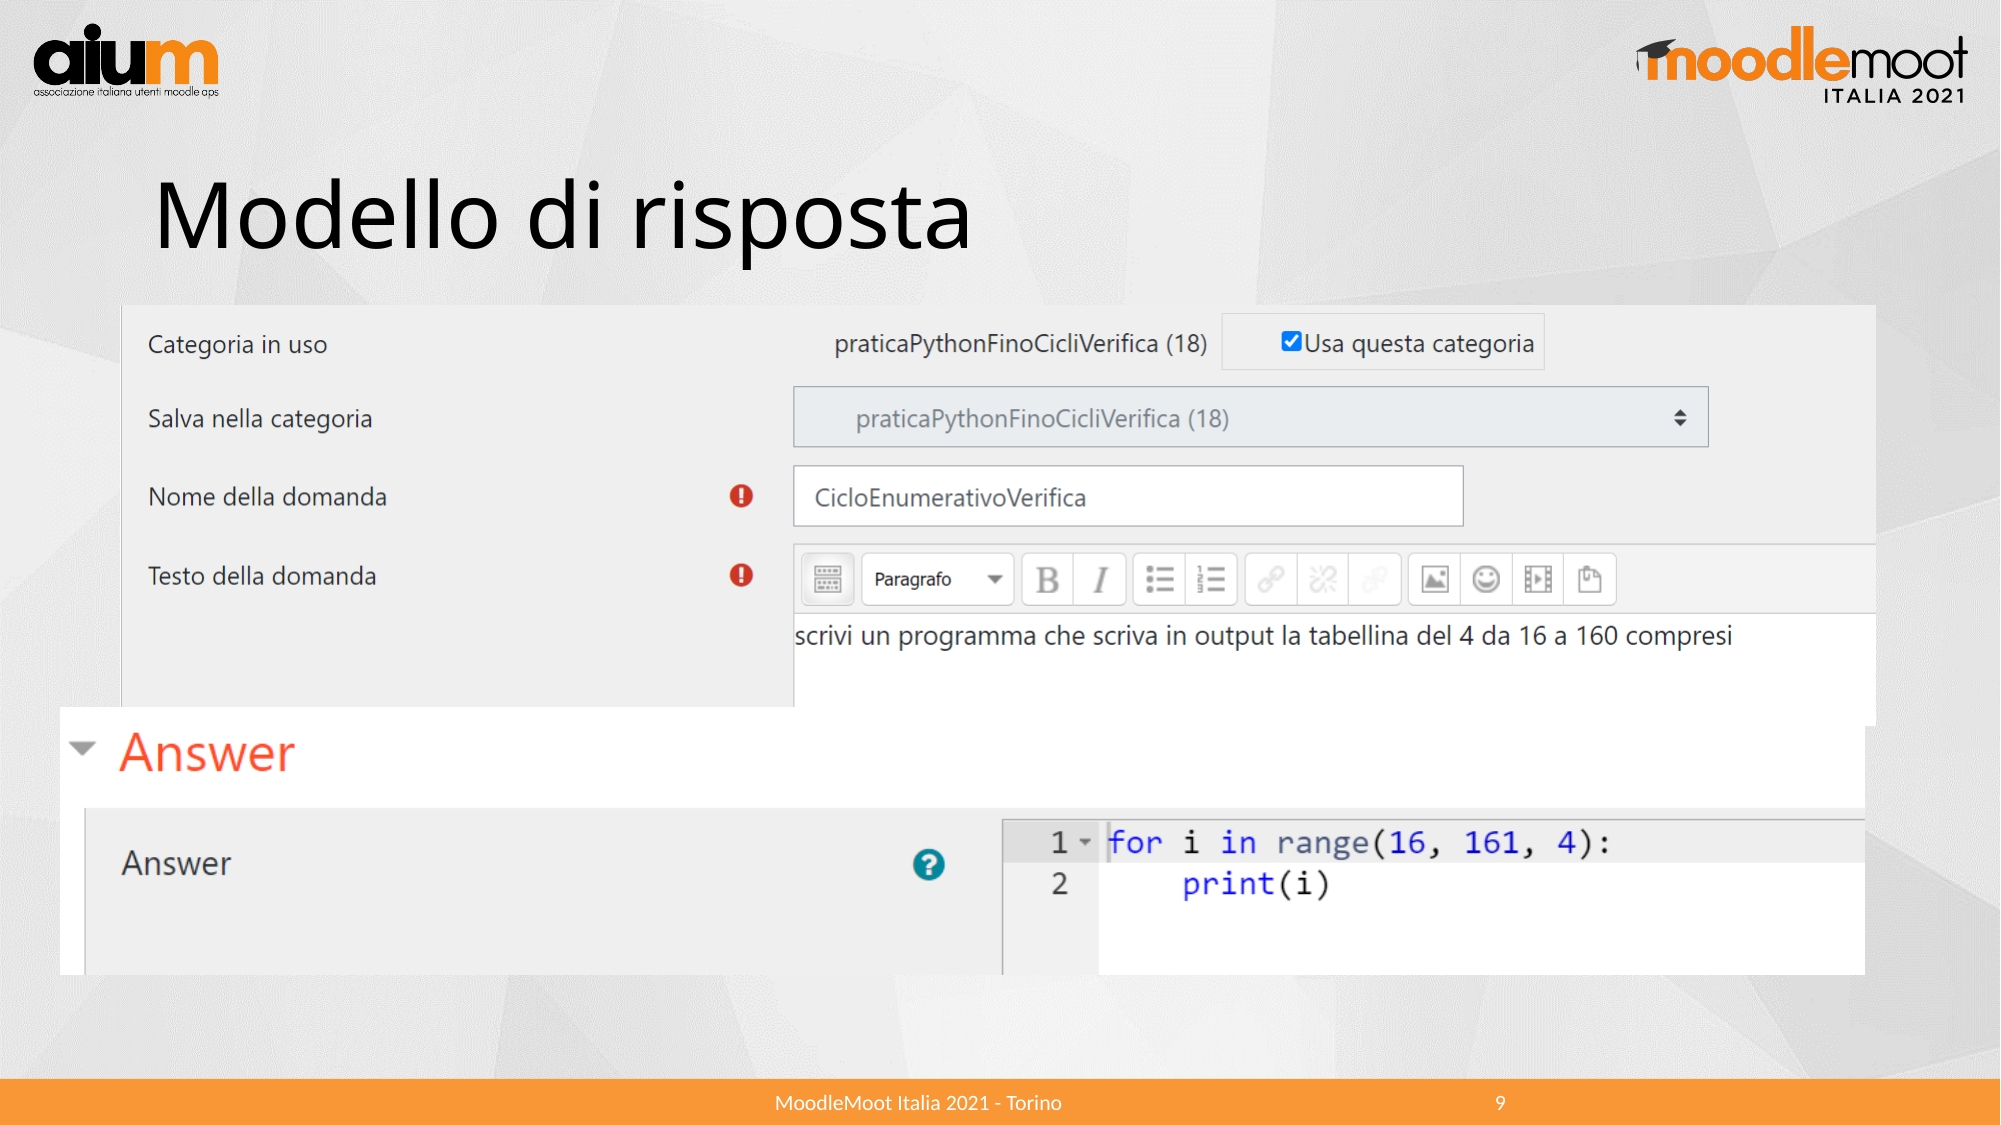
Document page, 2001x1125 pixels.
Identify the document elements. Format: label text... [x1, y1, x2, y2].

picture [0, 0, 2001, 1125]
title Modello di risposta [137, 110, 1863, 305]
